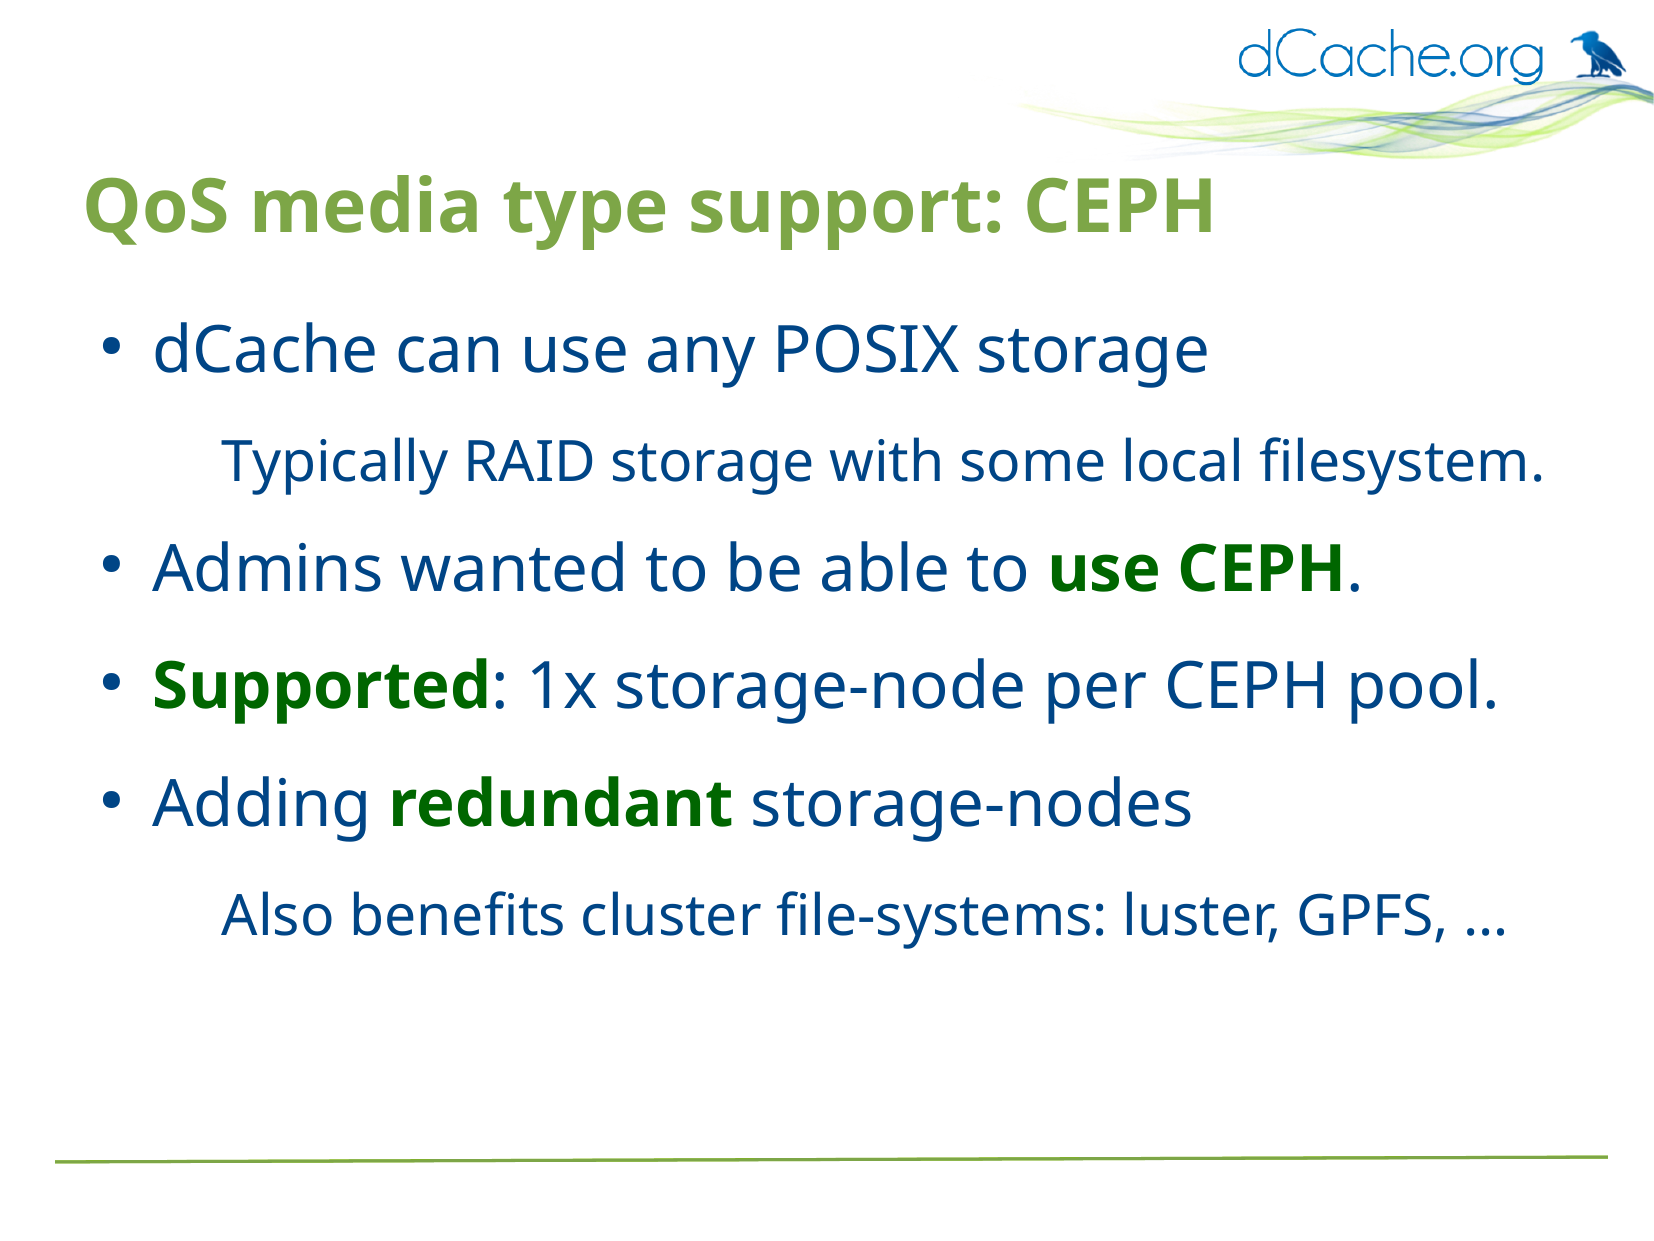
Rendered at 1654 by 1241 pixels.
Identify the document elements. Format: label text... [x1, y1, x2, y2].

title QoS media type support: CEPH [82, 155, 1605, 252]
picture [956, 16, 1654, 169]
list dCache can use any POSIX storage Typically RAID storage with some local filesystem. Admins wanted to be able to use CEPH. Supported: 1x storage-node per CEPH pool. Adding redundant storage-nodes Also benefits cluster file-systems: luster, GPFS, … [82, 302, 1571, 1023]
